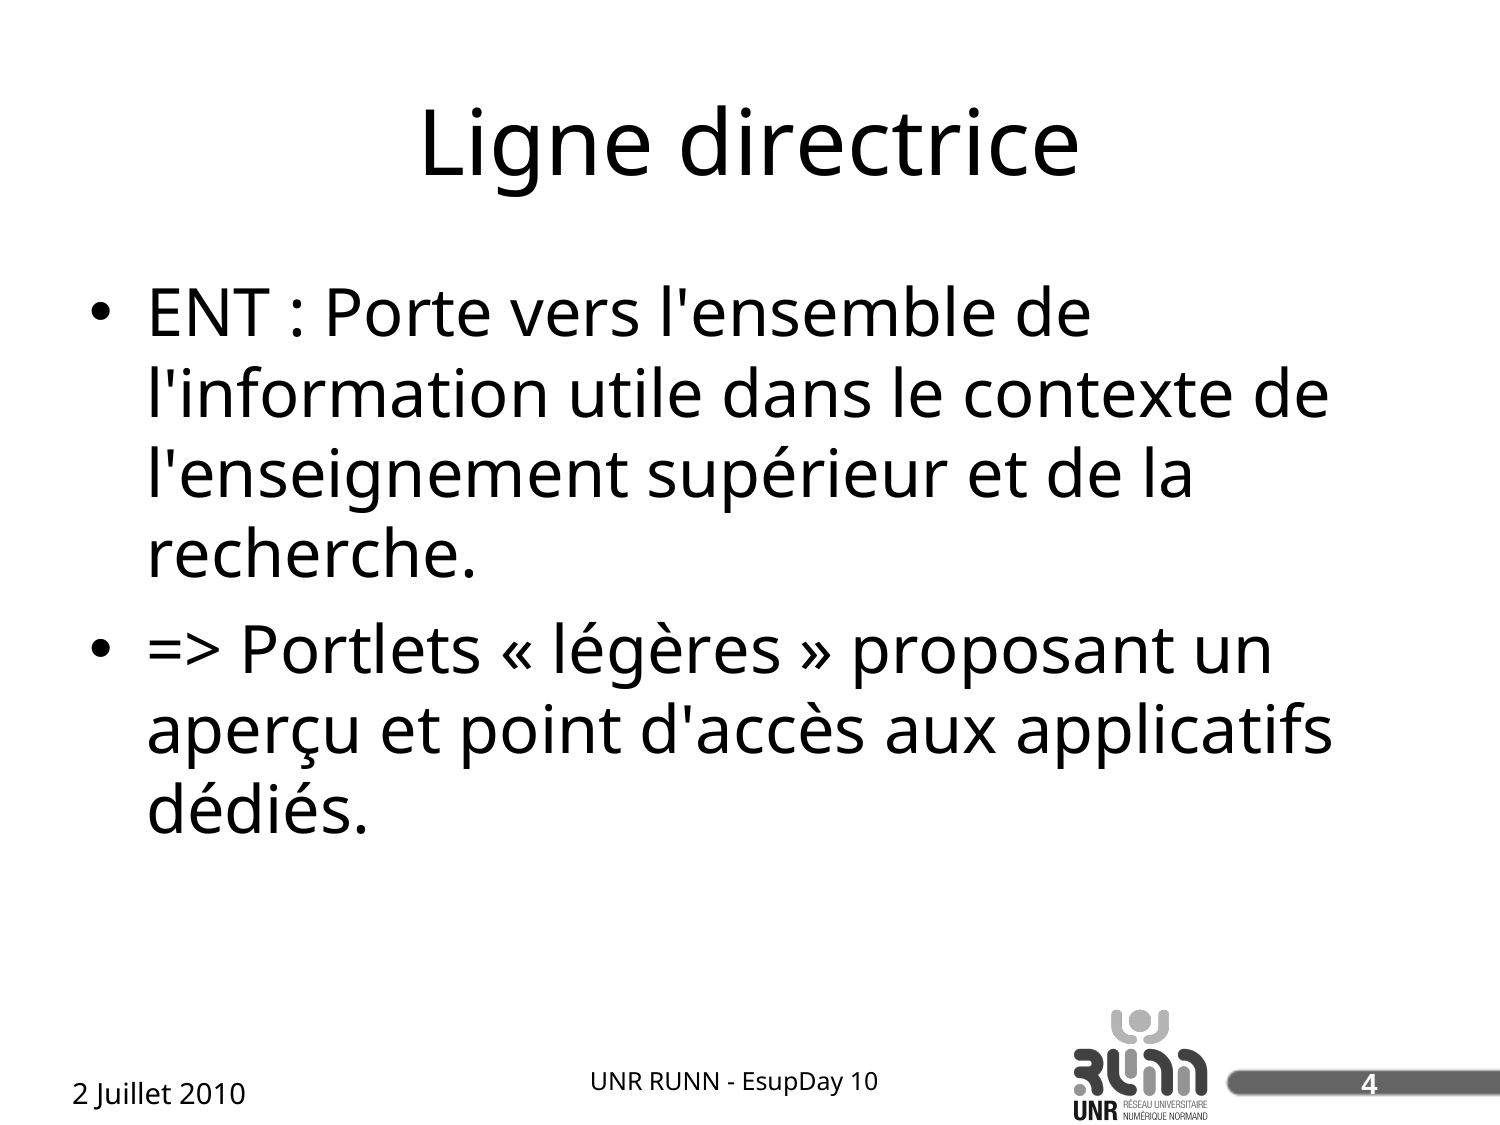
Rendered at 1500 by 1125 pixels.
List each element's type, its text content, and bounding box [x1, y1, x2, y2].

picture [1220, 1065, 1500, 1103]
picture [1068, 1006, 1213, 1125]
title Ligne directrice [75, 13, 1426, 262]
list ENT : Porte vers l'ensemble de l'information utile dans le contexte de l'enseignement supérieur et de la recherche. => Portlets « légères » proposant un aperçu et point d'accès aux applicatifs dédiés. [75, 262, 1426, 1006]
